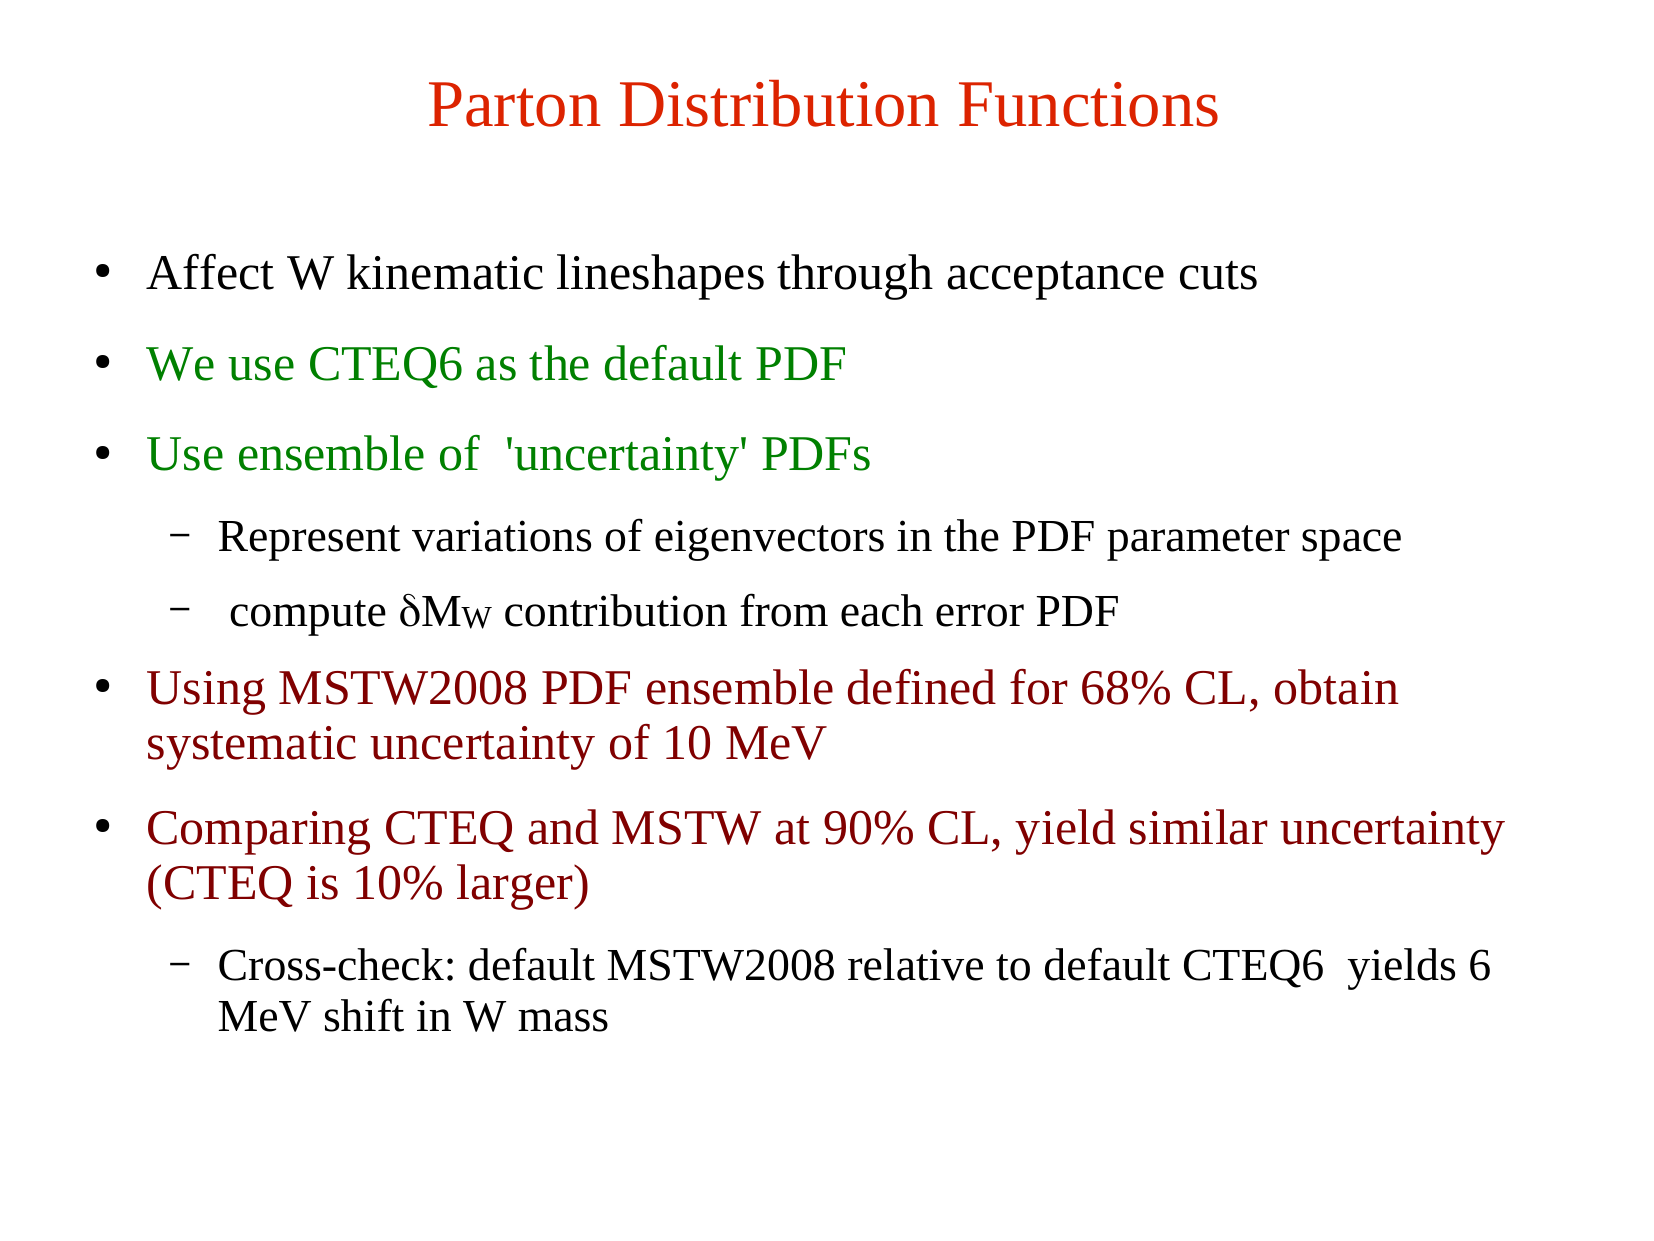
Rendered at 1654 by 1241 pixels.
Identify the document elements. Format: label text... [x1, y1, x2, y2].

list Affect W kinematic lineshapes through acceptance cuts We use CTEQ6 as the default PDF Use ensemble of 'uncertainty' PDFs Represent variations of eigenvectors in the PDF parameter space compute δMW contribution from each error PDF Using MSTW2008 PDF ensemble defined for 68% CL, obtain systematic uncertainty of 10 MeV Comparing CTEQ and MSTW at 90% CL, yield similar uncertainty (CTEQ is 10% larger) Cross-check: default MSTW2008 relative to default CTEQ6 yields 6 MeV shift in W mass [76, 244, 1577, 1053]
title Parton Distribution Functions [286, 43, 1363, 166]
